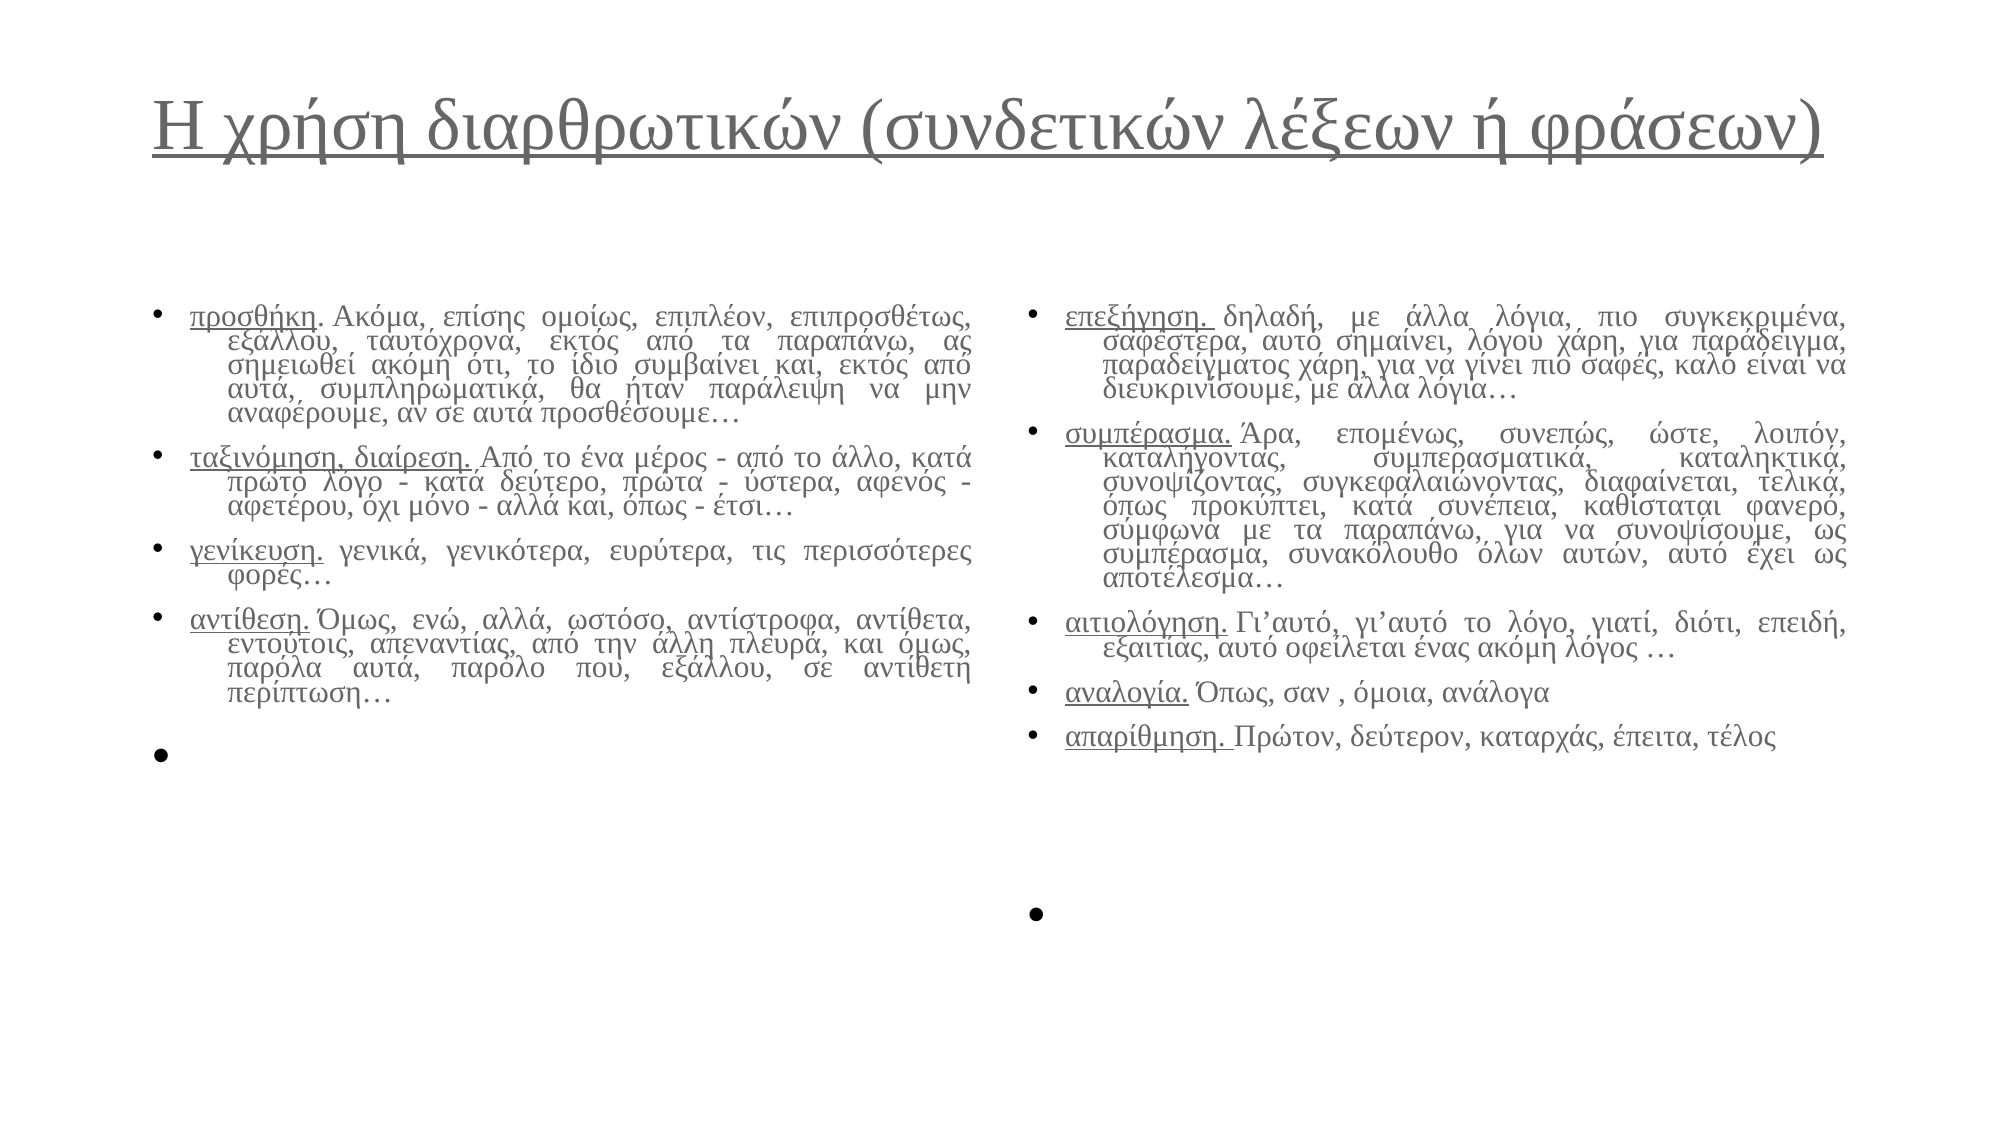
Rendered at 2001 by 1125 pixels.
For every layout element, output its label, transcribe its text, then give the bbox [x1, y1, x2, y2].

list επεξήγηση. δηλαδή, με άλλα λόγια, πιο συγκεκριμένα, σαφέστερα, αυτό σημαίνει, λόγου χάρη, για παράδειγμα, παραδείγματος χάρη, για να γίνει πιο σαφές, καλό είναι να διευκρινίσουμε, με άλλα λόγια… συμπέρασμα. Άρα, επομένως, συνεπώς, ώστε, λοιπόν, καταλήγοντας, συμπερασματικά, καταληκτικά, συνοψίζοντας, συγκεφαλαιώνοντας, διαφαίνεται, τελικά, όπως προκύπτει, κατά συνέπεια, καθίσταται φανερό, σύμφωνα με τα παραπάνω, για να συνοψίσουμε, ως συμπέρασμα, συνακόλουθο όλων αυτών, αυτό έχει ως αποτέλεσμα… αιτιολόγηση. Γι’αυτό, γι’αυτό το λόγο, γιατί, διότι, επειδή, εξαιτίας, αυτό οφείλεται ένας ακόμη λόγος … αναλογία. Όπως, σαν , όμοια, ανάλογα απαρίθμηση. Πρώτον, δεύτερον, καταρχάς, έπειτα, τέλος [1012, 299, 1863, 1014]
title Η χρήση διαρθρωτικών (συνδετικών λέξεων ή φράσεων) [137, 59, 1863, 278]
list προσθήκη. Ακόμα, επίσης ομοίως, επιπλέον, επιπροσθέτως, εξάλλου, ταυτόχρονα, εκτός από τα παραπάνω, ας σημειωθεί ακόμη ότι, το ίδιο συμβαίνει και, εκτός από αυτά, συμπληρωματικά, θα ήταν παράλειψη να μην αναφέρουμε, αν σε αυτά προσθέσουμε… ταξινόμηση, διαίρεση. Από το ένα μέρος - από το άλλο, κατά πρώτο λόγο - κατά δεύτερο, πρώτα - ύστερα, αφενός - αφετέρου, όχι μόνο - αλλά και, όπως - έτσι… γενίκευση. γενικά, γενικότερα, ευρύτερα, τις περισσότερες φορές… αντίθεση. Όμως, ενώ, αλλά, ωστόσο, αντίστροφα, αντίθετα, εντούτοις, απεναντίας, από την άλλη πλευρά, και όμως, παρόλα αυτά, παρόλο που, εξάλλου, σε αντίθετη περίπτωση… [137, 299, 988, 1014]
